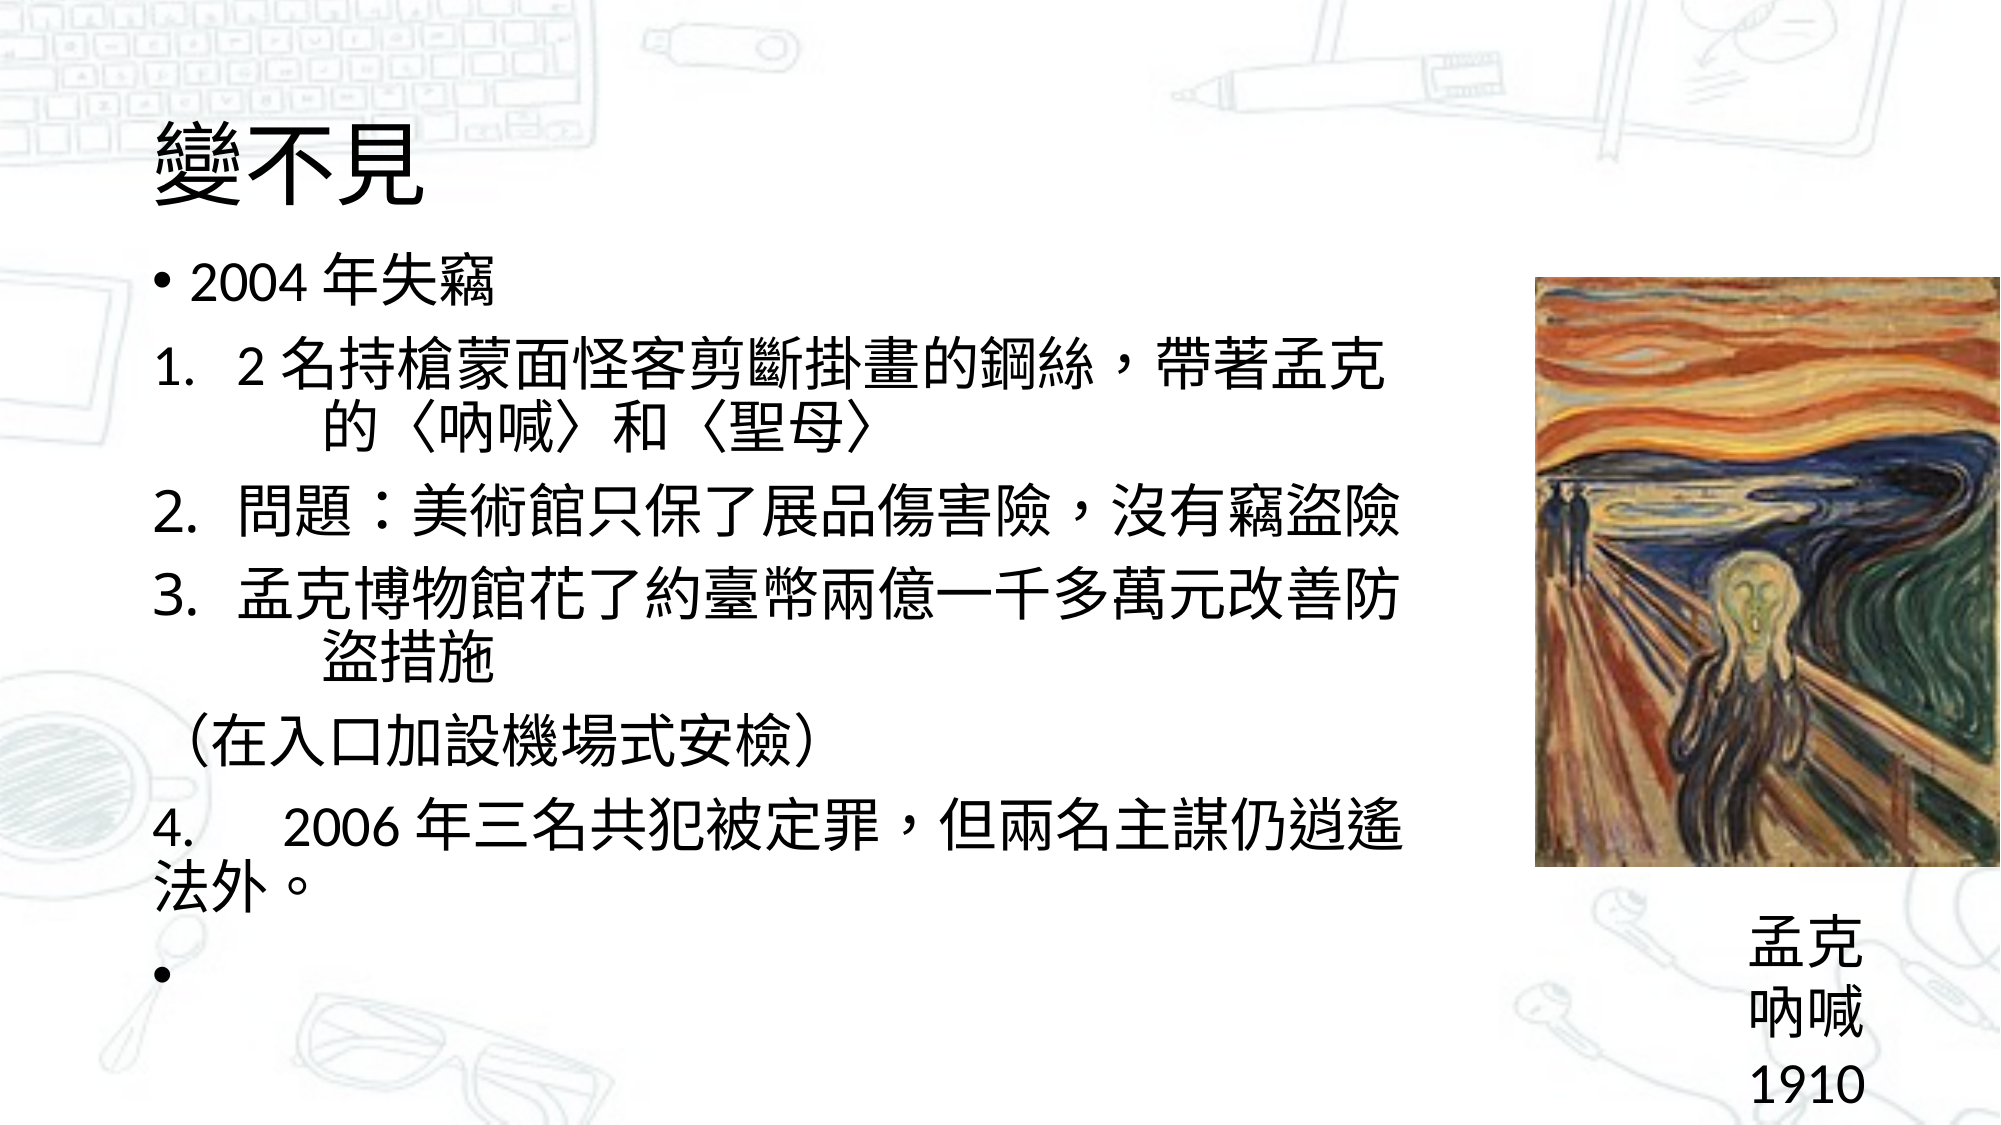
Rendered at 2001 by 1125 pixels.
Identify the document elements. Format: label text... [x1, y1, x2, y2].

title 變不見 [137, 59, 1863, 278]
list 2004年失竊 2名持槍蒙面怪客剪斷掛畫的鋼絲，帶著孟克的〈吶喊〉和〈聖母〉 問題：美術館只保了展品傷害險，沒有竊盜險 孟克博物館花了約臺幣兩億一千多萬元改善防盜措施 （在入口加設機場式安檢） 4. 2006年三名共犯被定罪，但兩名主謀仍逍遙法外。 [137, 244, 1453, 1014]
picture [1535, 277, 2000, 867]
text_box 孟克 吶喊 1910 [1733, 898, 1881, 1123]
